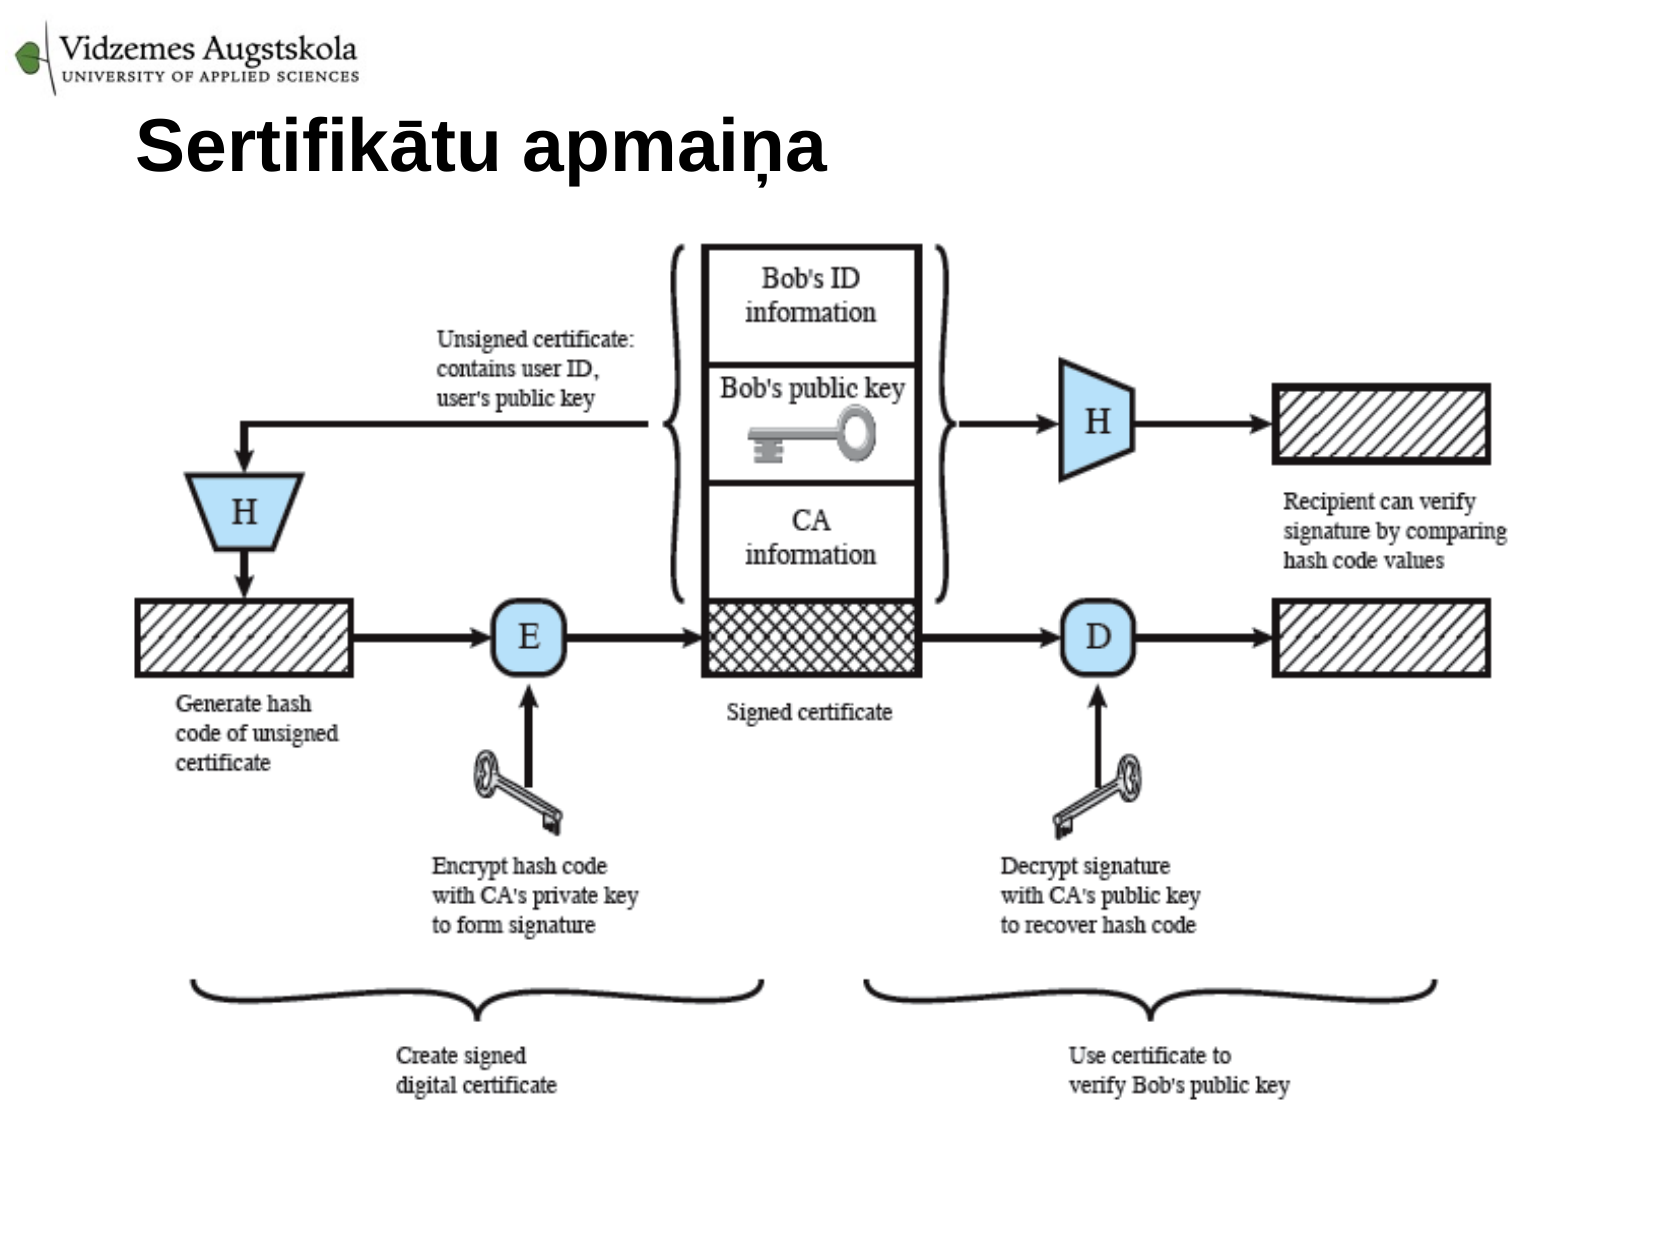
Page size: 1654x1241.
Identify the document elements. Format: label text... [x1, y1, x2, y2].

picture [133, 236, 1518, 1107]
picture [5, 2, 368, 113]
title Sertifikātu apmaiņa [94, 96, 1512, 195]
